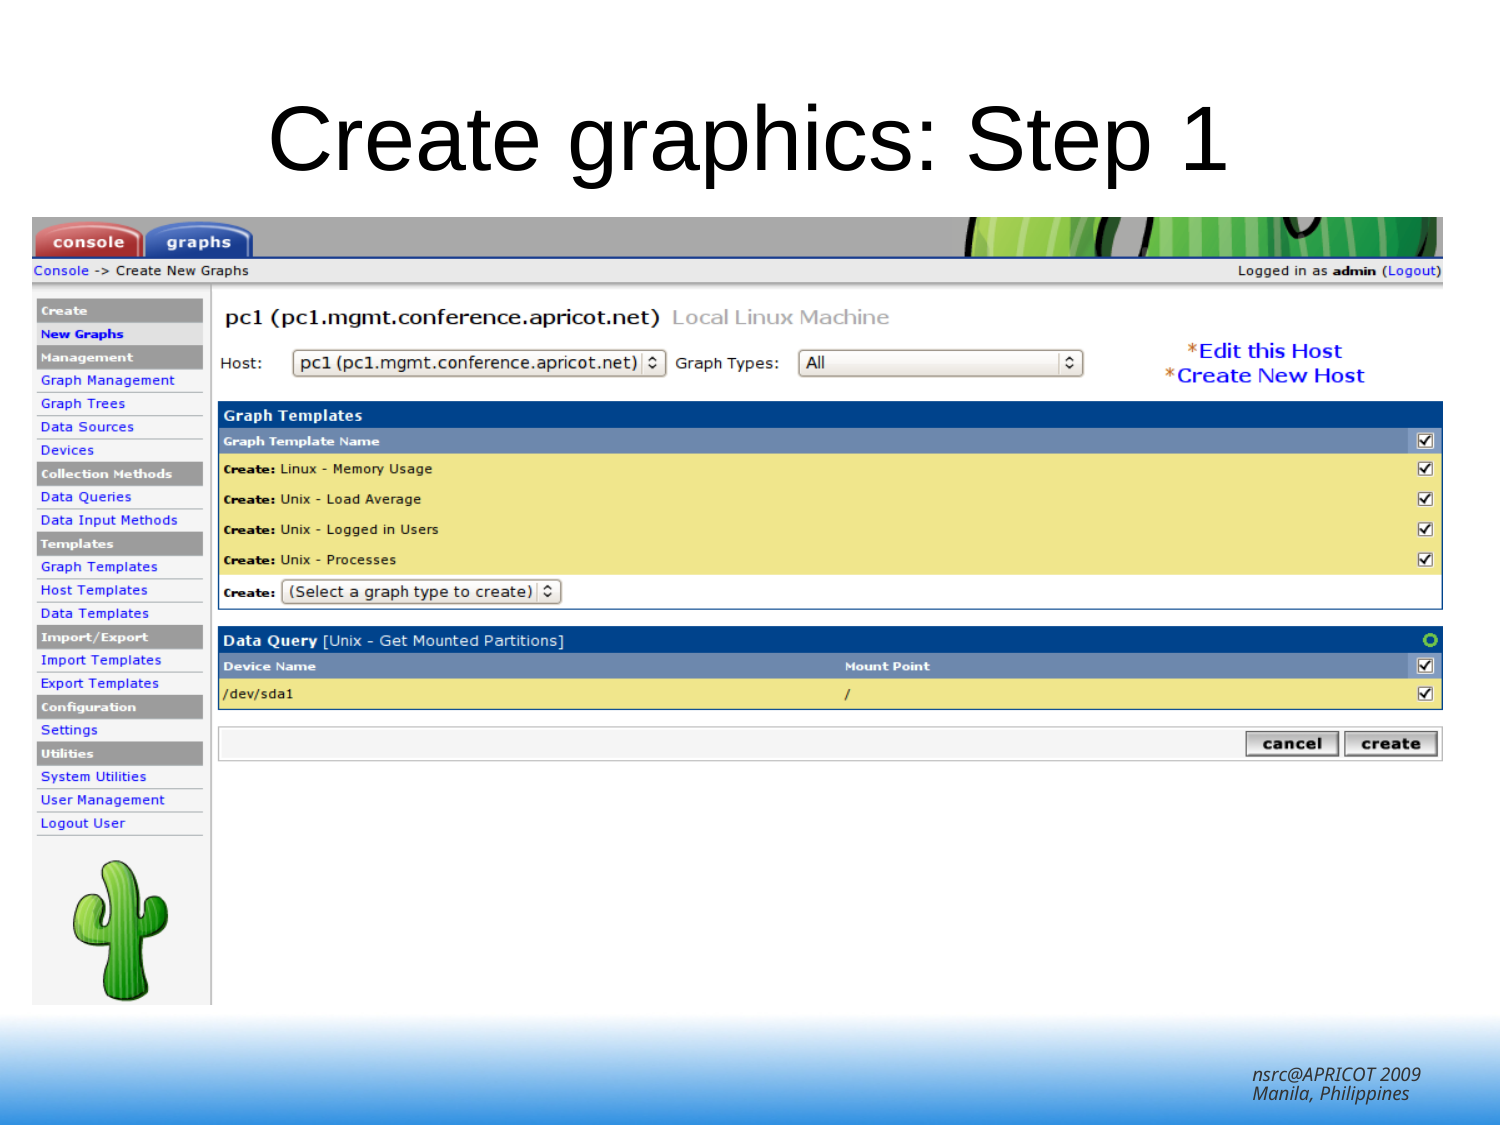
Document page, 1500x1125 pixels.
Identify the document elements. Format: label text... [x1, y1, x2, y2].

picture [32, 217, 1443, 1005]
title Create graphics: Step 1 [74, 37, 1425, 217]
picture [0, 1012, 1500, 1125]
